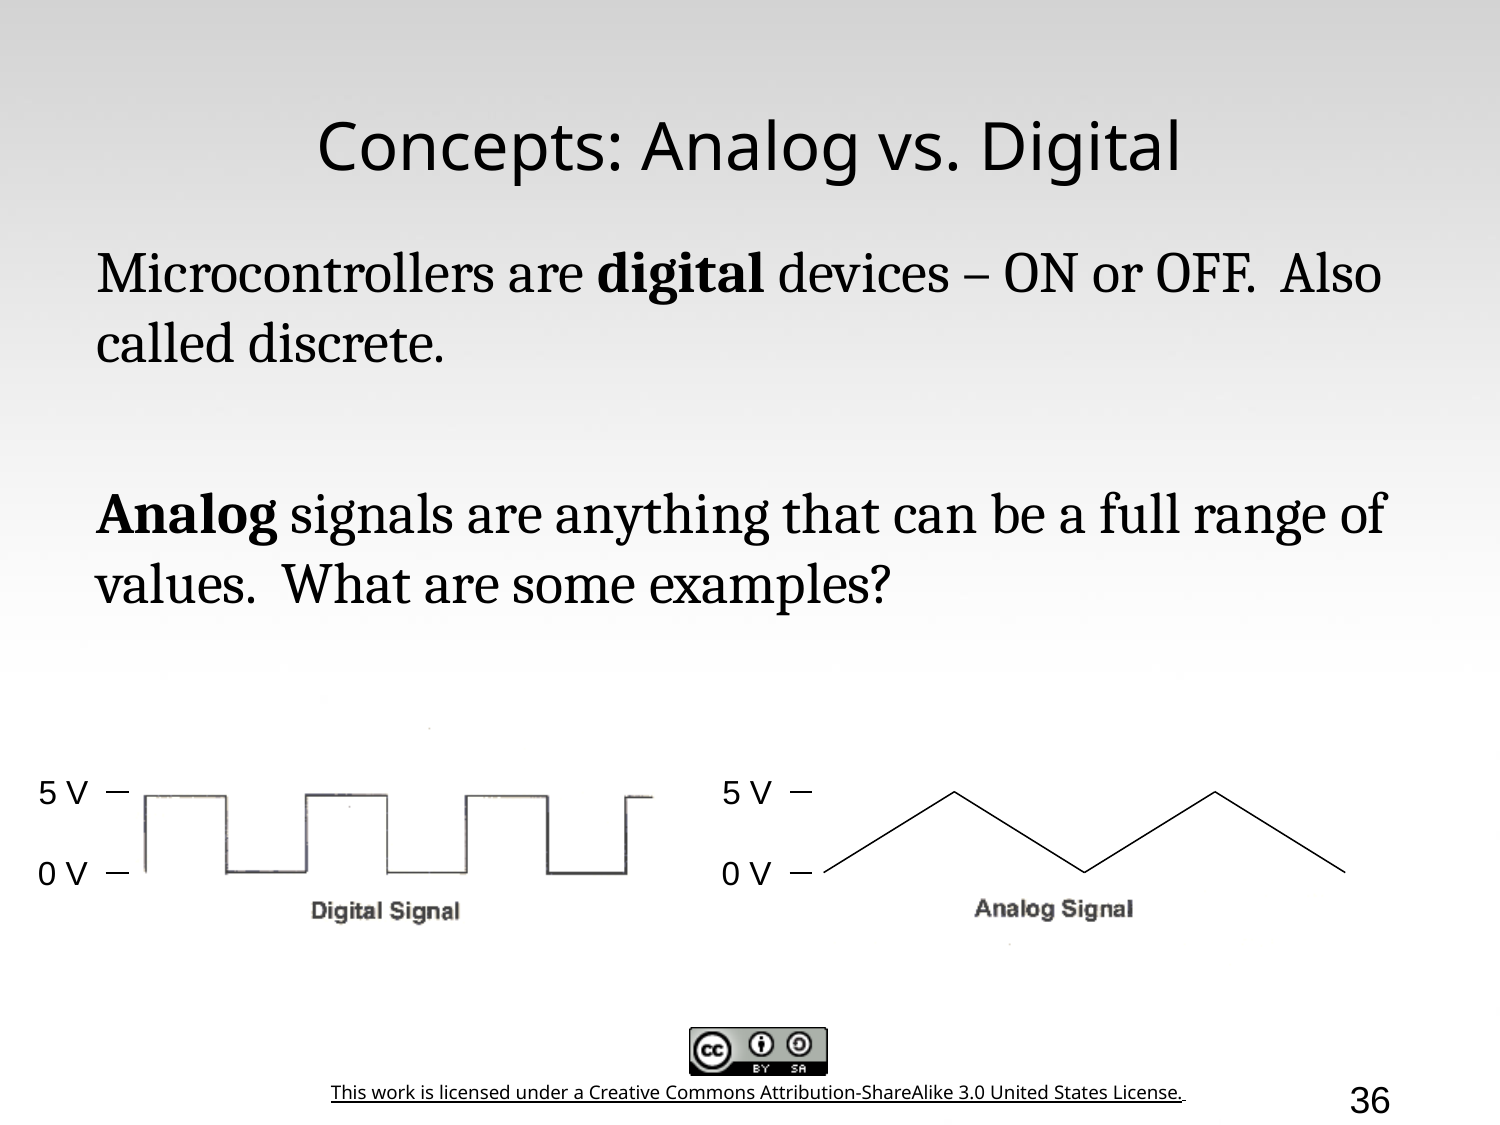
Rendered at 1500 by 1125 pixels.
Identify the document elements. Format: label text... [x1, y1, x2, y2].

picture [0, 0, 1500, 1125]
text_box 5 V [704, 763, 790, 819]
text_box 5 V [20, 763, 107, 819]
title Concepts: Analog vs. Digital [112, 49, 1388, 226]
text_box 0 V [703, 845, 790, 900]
list Microcontrollers are digital devices – ON or OFF. Also called discrete. Analog signals are anything that can be a full range of values. What are some examples? [81, 226, 1430, 721]
text_box 0 V [20, 845, 106, 900]
